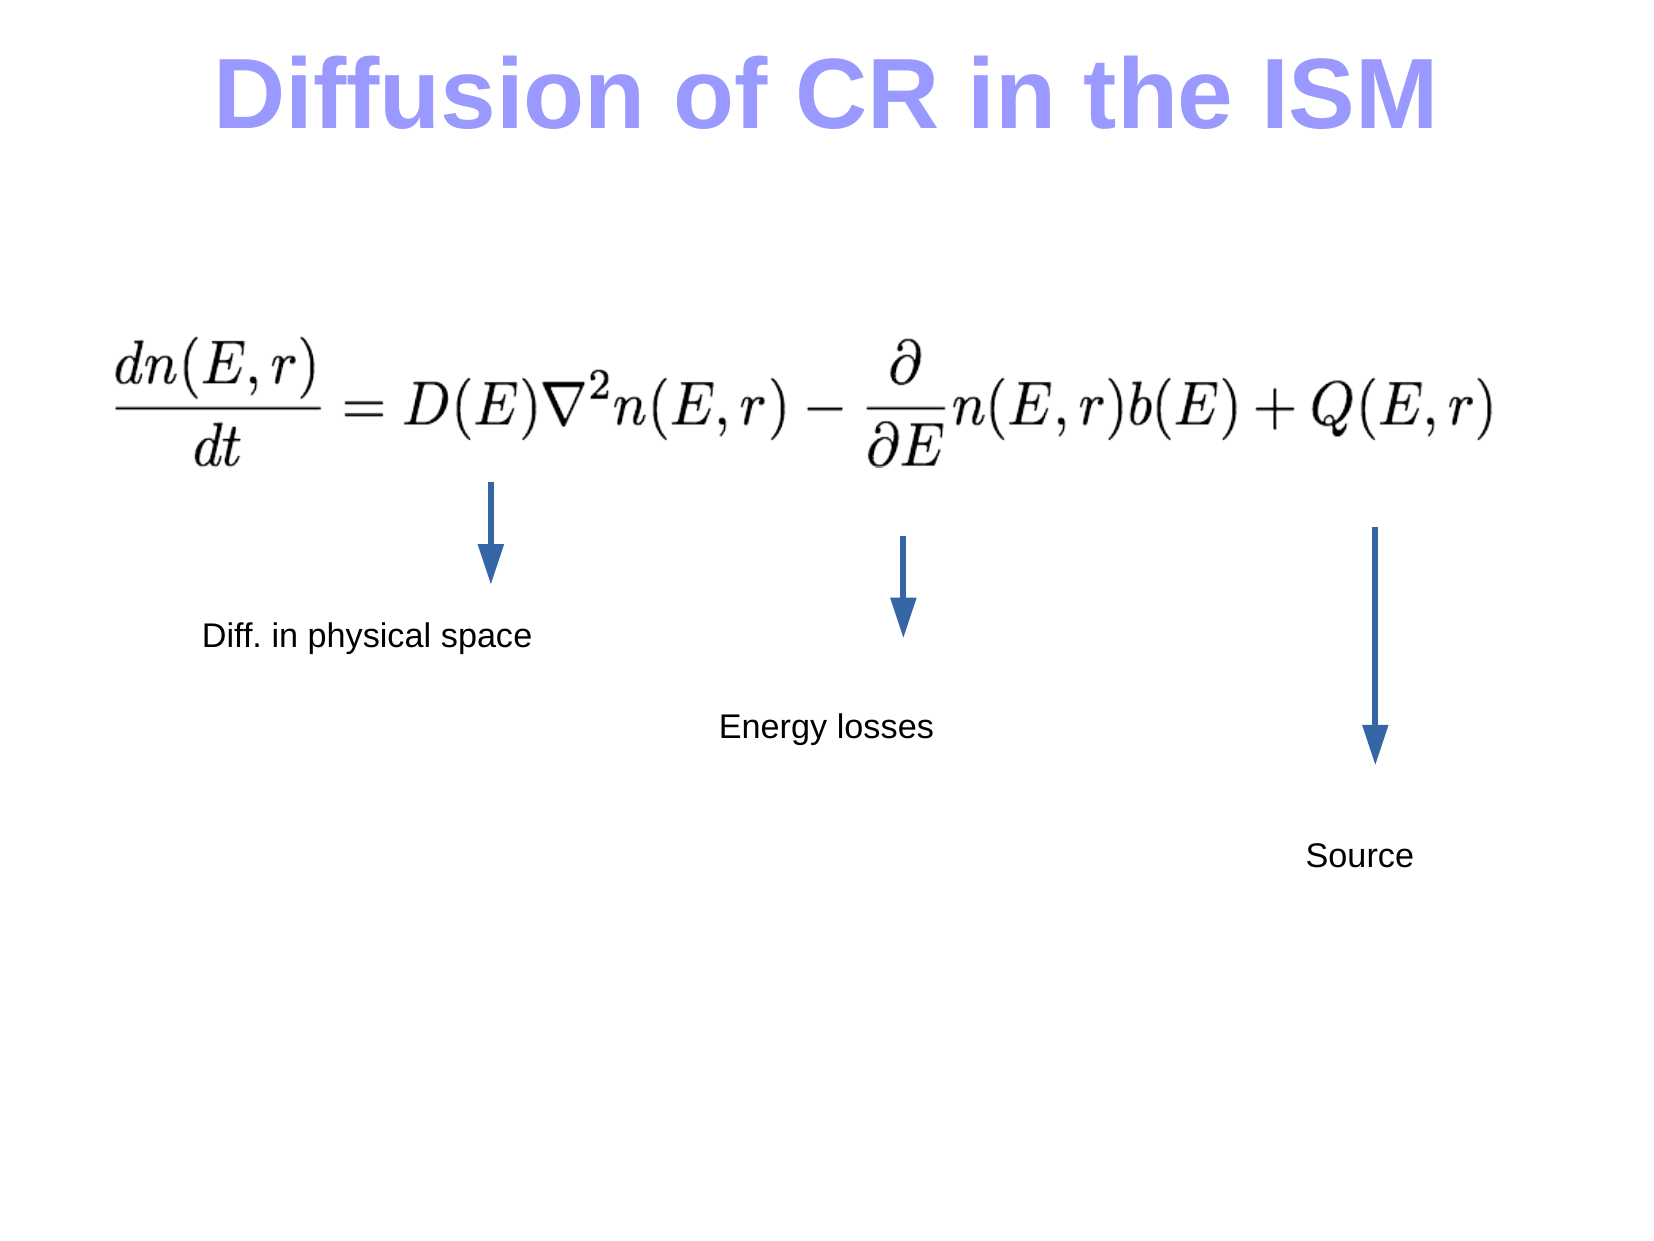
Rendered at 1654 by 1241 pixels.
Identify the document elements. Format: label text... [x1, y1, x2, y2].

text_box Energy losses [694, 700, 1086, 754]
title Diffusion of CR in the ISM [76, 25, 1577, 162]
picture [114, 336, 1494, 468]
text_box Source [1176, 828, 1568, 883]
text_box Diff. in physical space [187, 608, 548, 663]
